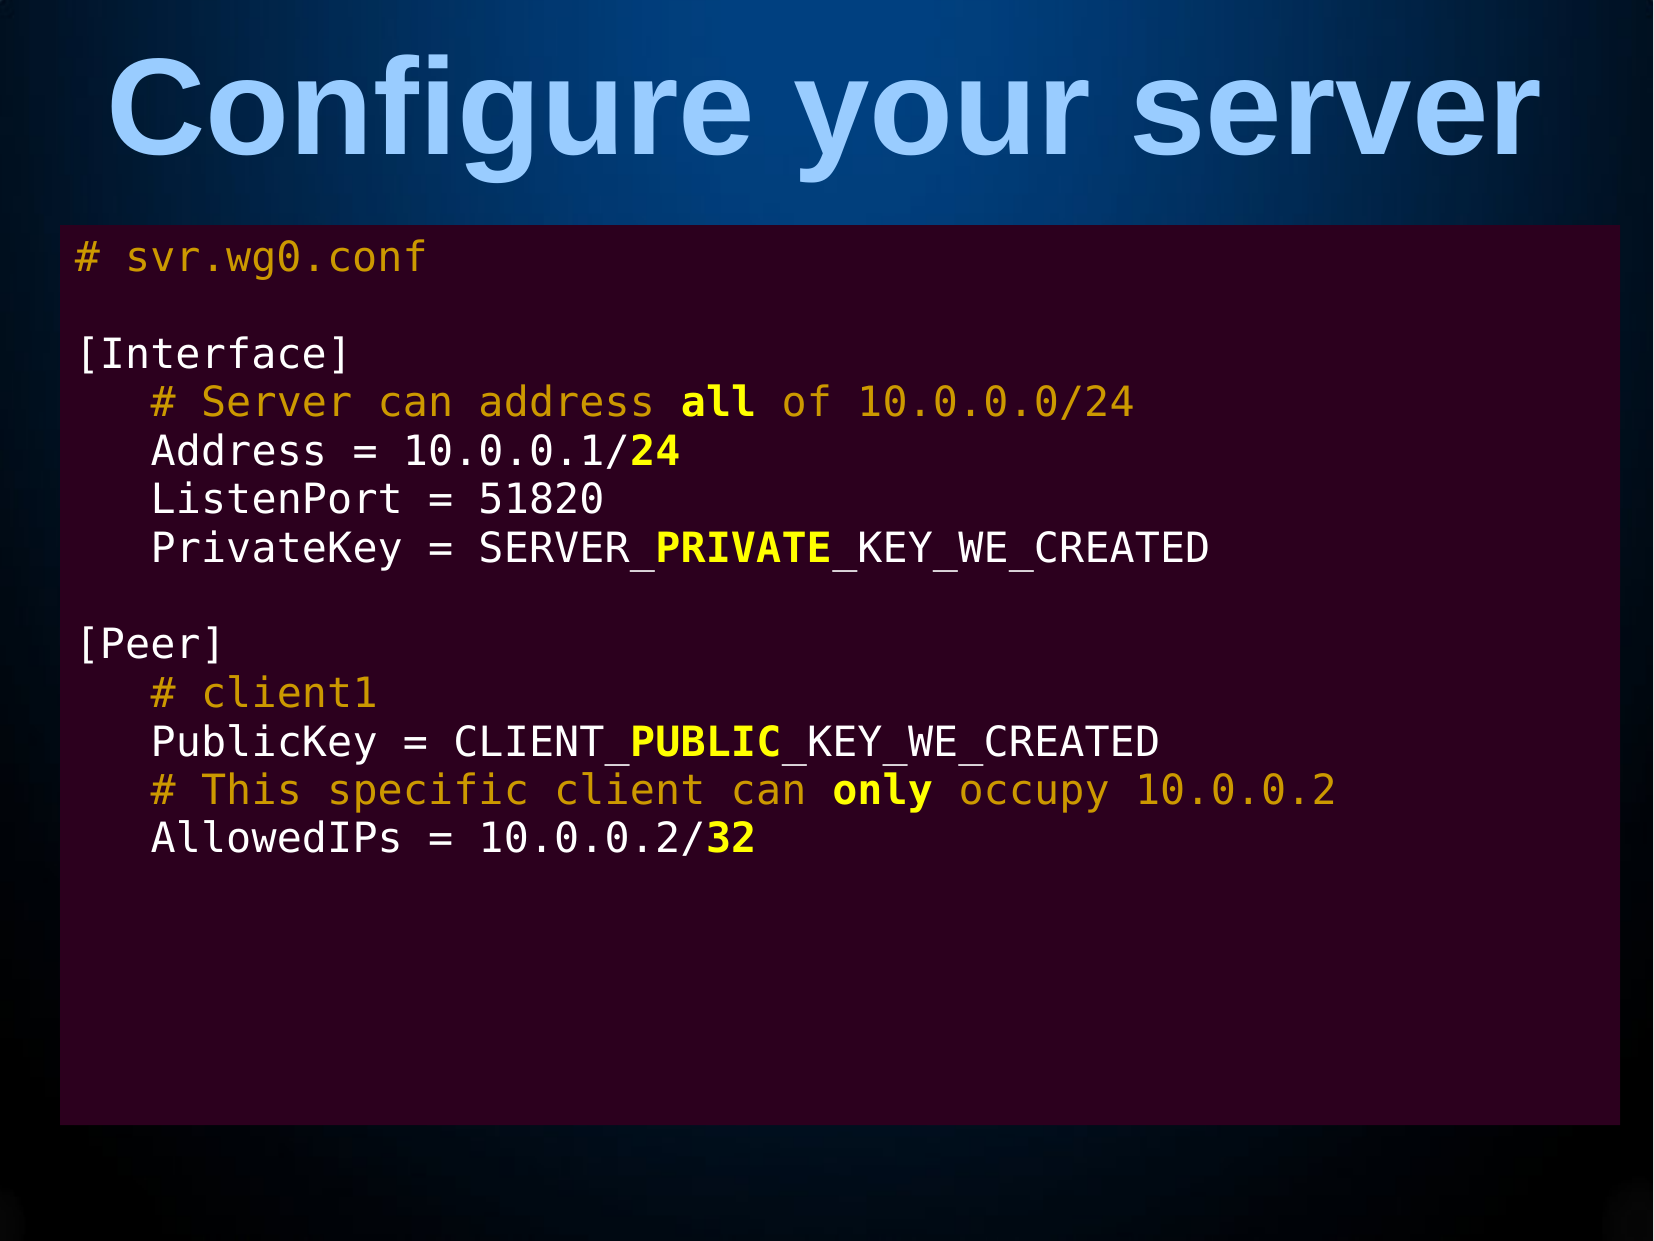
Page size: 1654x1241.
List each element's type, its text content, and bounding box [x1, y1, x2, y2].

picture [0, 0, 1654, 1241]
title Configure your server [0, 2, 1651, 211]
text_box # svr.wg0.conf [Interface] # Server can address all of 10.0.0.0/24 Address = 10.0.0.1/24 ListenPort = 51820 PrivateKey = SERVER_PRIVATE_KEY_WE_CREATED [Peer] # client1 PublicKey = CLIENT_PUBLIC_KEY_WE_CREATED # This specific client can only occupy 10.0.0.2 AllowedIPs = 10.0.0.2/32 [60, 225, 1621, 1126]
